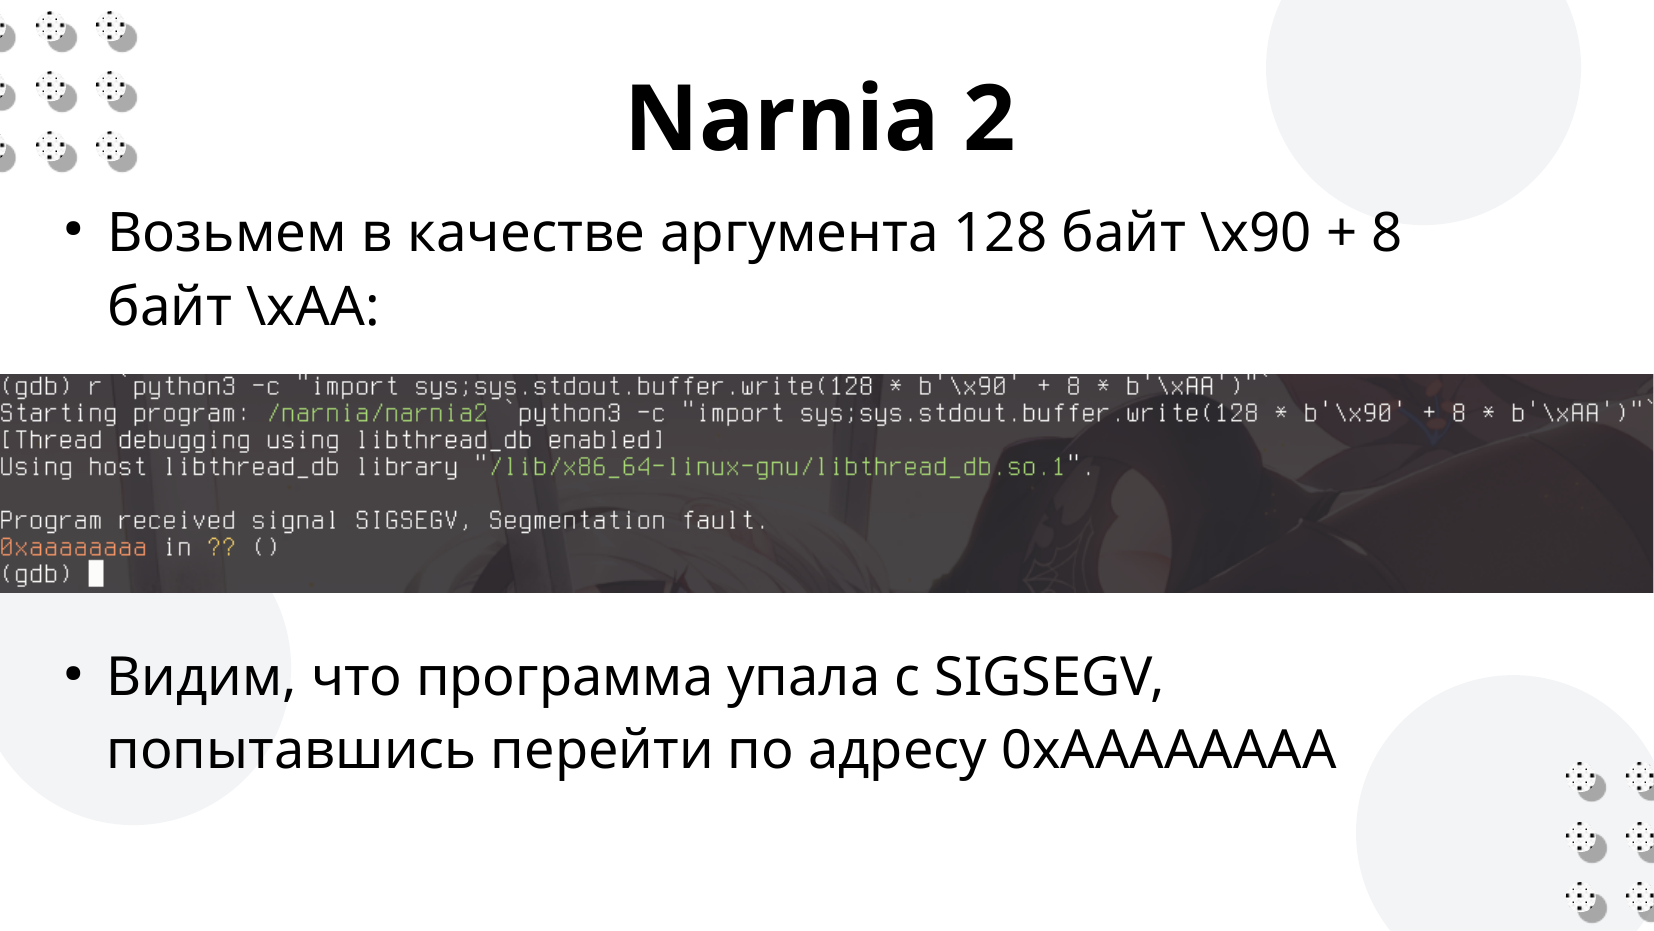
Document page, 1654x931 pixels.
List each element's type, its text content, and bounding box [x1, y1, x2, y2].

picture [1565, 761, 1596, 793]
title Narnia 2 [76, 37, 1565, 193]
picture [35, 71, 66, 102]
list Возьмем в качестве аргумента 128 байт \x90 + 8 байт \xAA: [49, 192, 1538, 343]
picture [0, 74, 6, 99]
picture [95, 11, 126, 37]
picture [0, 374, 1654, 593]
picture [1625, 881, 1654, 912]
picture [0, 134, 7, 159]
picture [1625, 761, 1654, 792]
picture [35, 11, 66, 42]
picture [1565, 821, 1596, 853]
picture [1565, 882, 1596, 913]
picture [35, 131, 67, 162]
picture [0, 14, 6, 39]
list Видим, что программа упала с SIGSEGV, попытавшись перейти по адресу 0xAAAAAAAA [49, 637, 1538, 788]
picture [1625, 821, 1654, 853]
